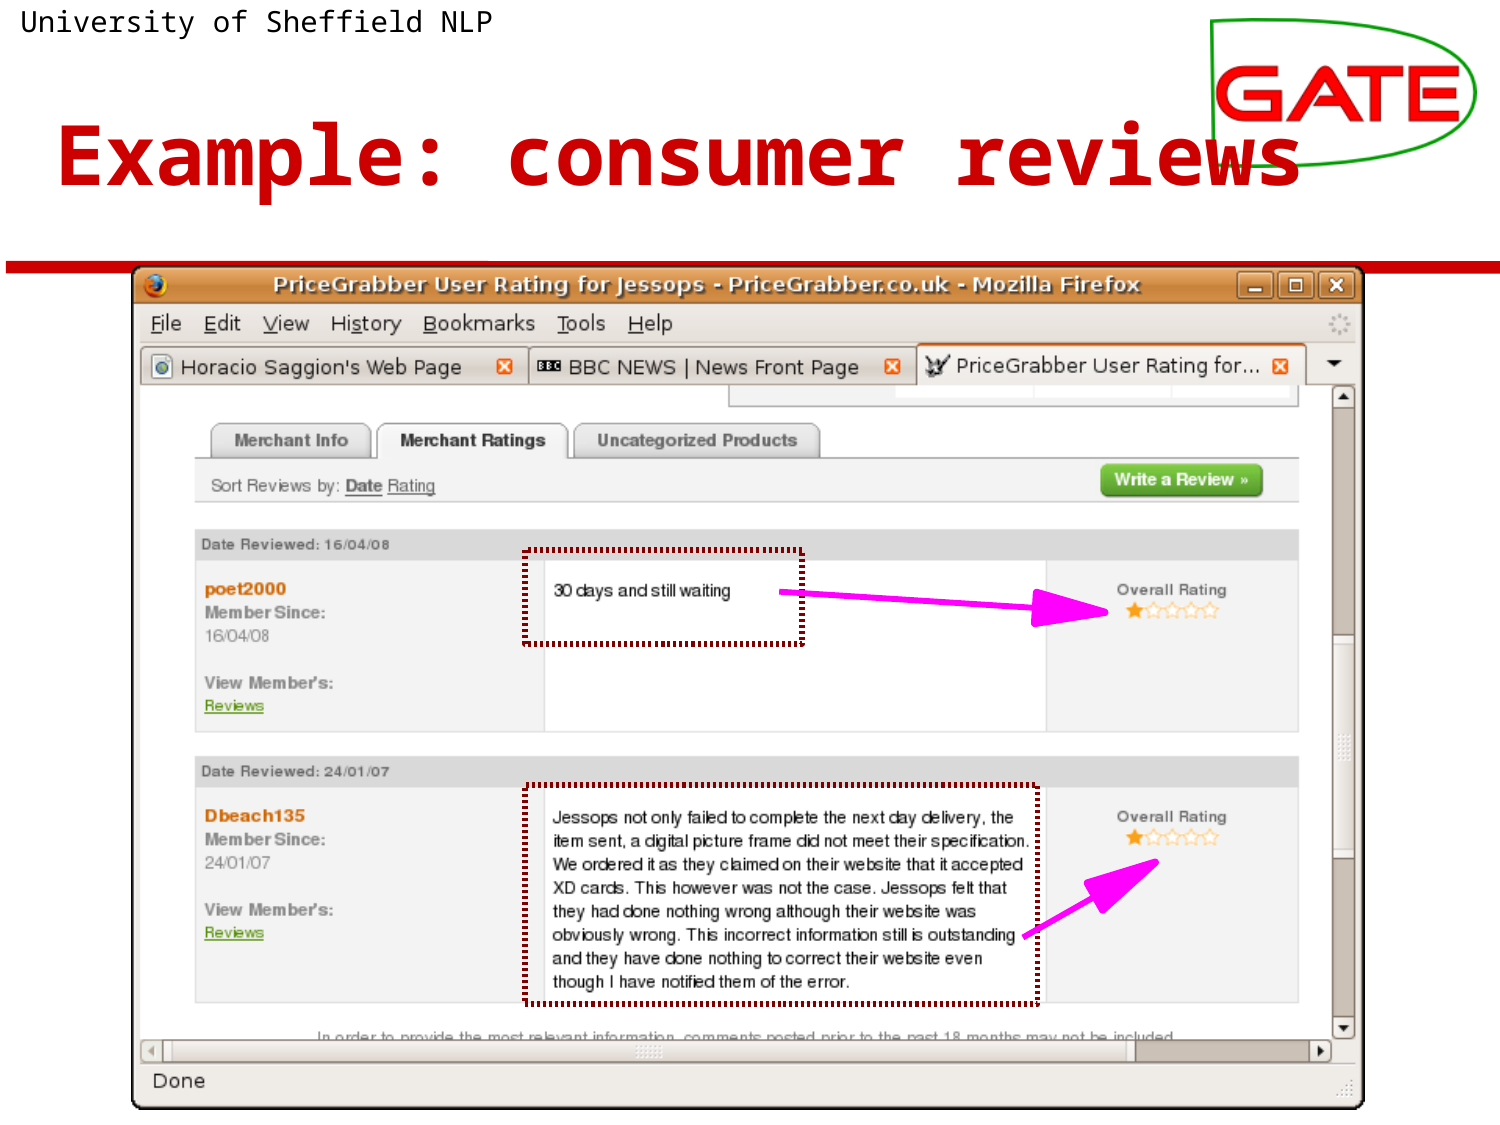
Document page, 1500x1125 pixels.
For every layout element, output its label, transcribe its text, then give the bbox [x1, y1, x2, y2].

picture [131, 265, 1365, 1110]
title Example: consumer reviews [41, 30, 1391, 277]
picture [1210, 18, 1477, 168]
